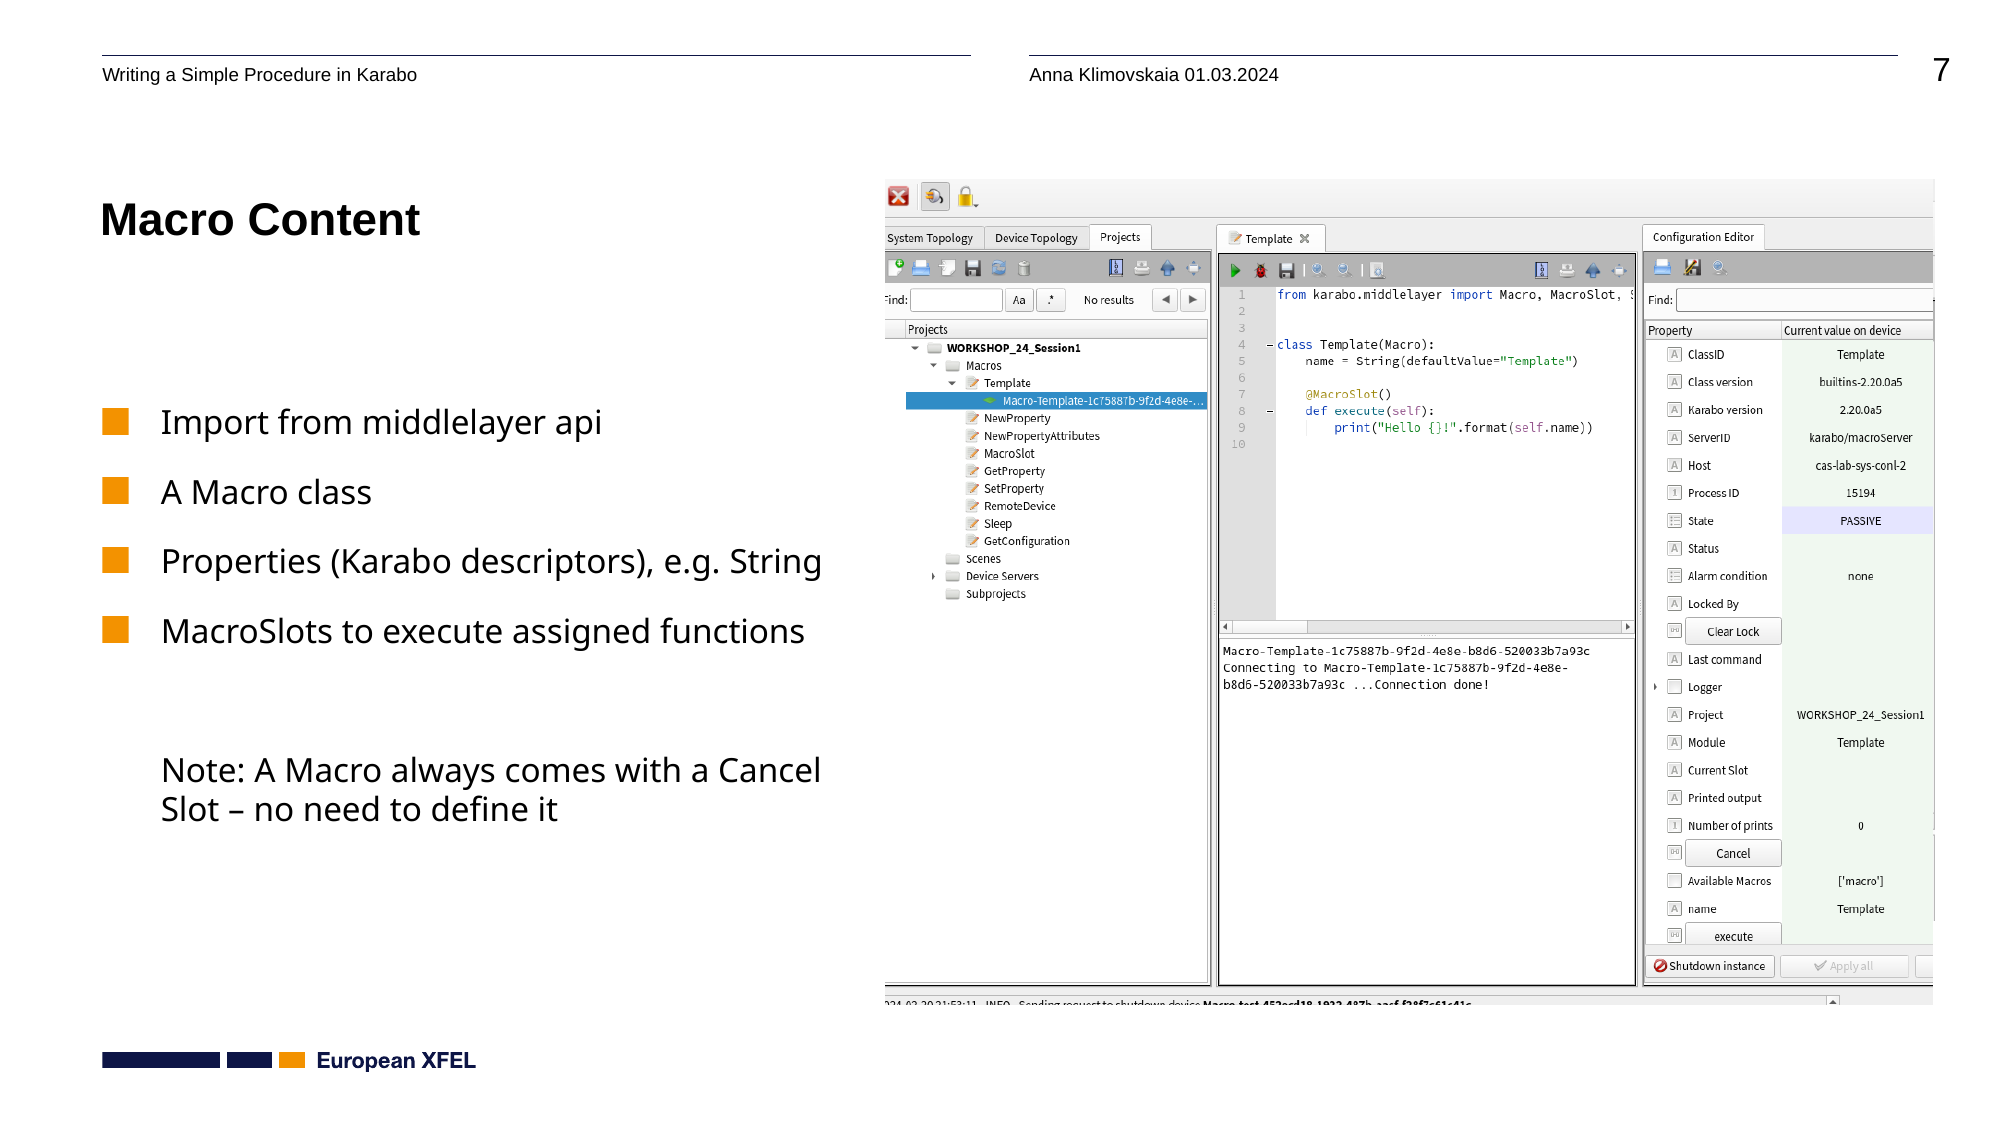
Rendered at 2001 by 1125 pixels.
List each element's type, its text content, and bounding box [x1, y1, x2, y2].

picture [885, 179, 1935, 1006]
title Macro Content [100, 116, 1898, 245]
list Import from middlelayer api A Macro class Properties (Karabo descriptors), e.g. String MacroSlots to execute assigned functions Note: A Macro always comes with a Cancel Slot – no need to define it [102, 332, 856, 970]
